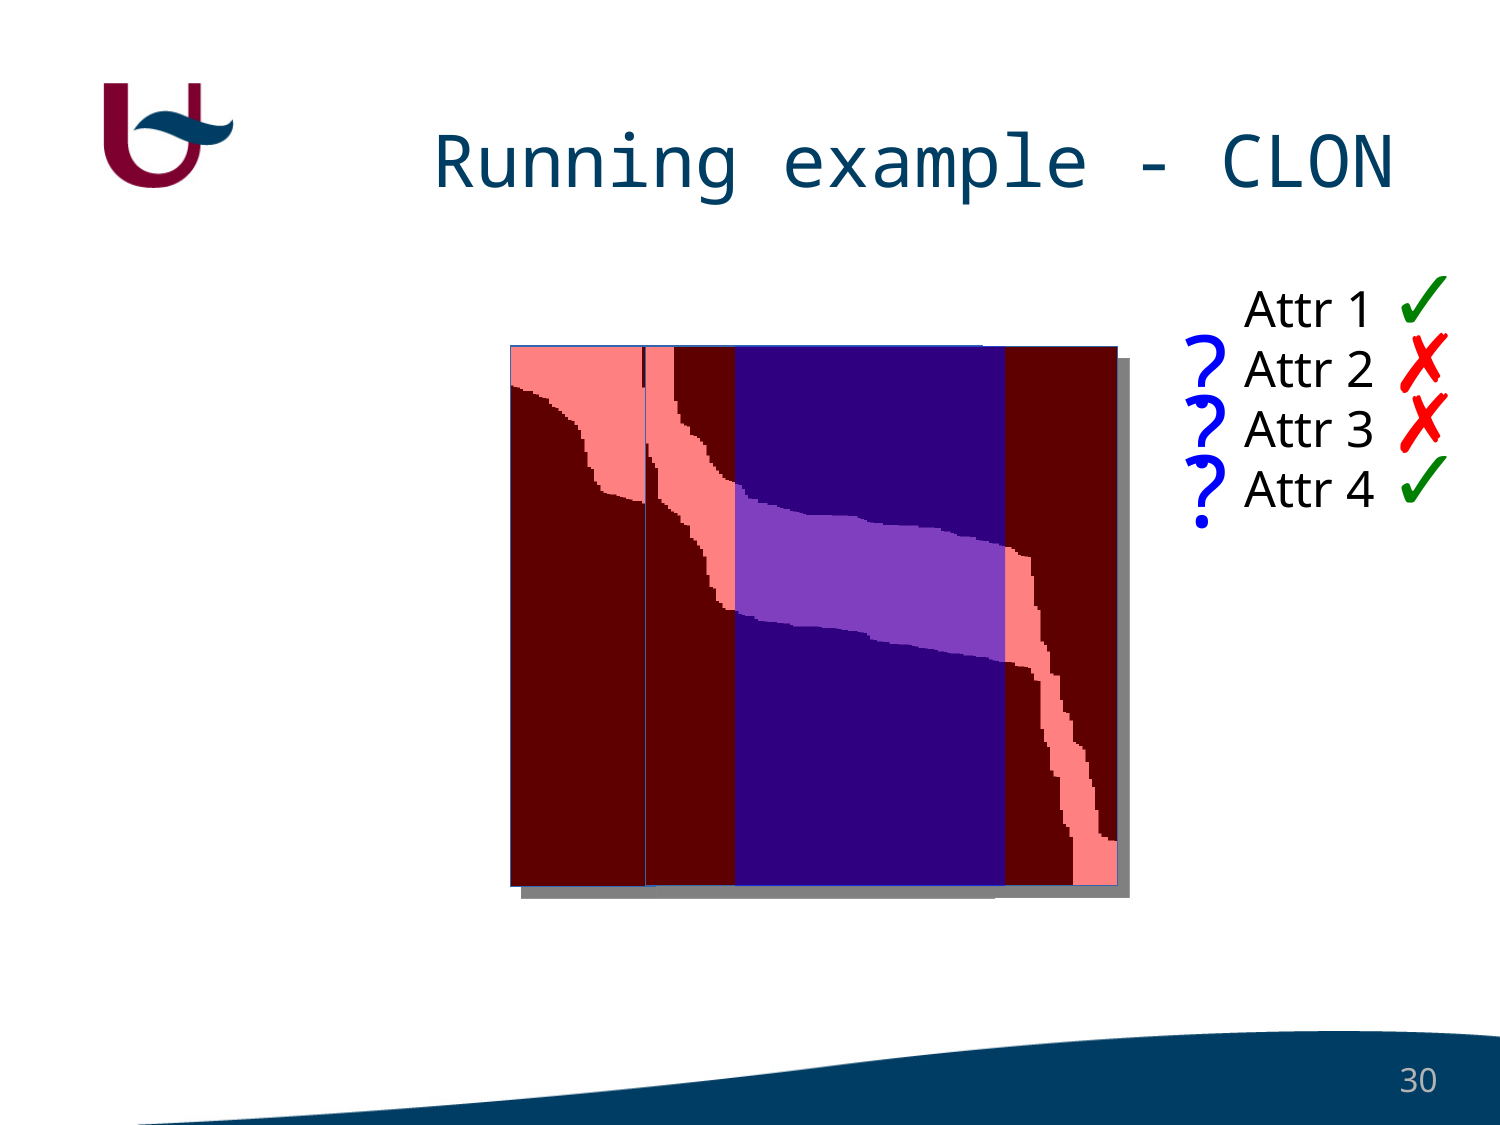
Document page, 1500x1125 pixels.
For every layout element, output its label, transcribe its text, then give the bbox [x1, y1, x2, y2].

text_box [735, 346, 1006, 887]
picture [1006, 346, 1118, 886]
text_box ✗ [1380, 345, 1483, 405]
text_box ✓ [1380, 405, 1486, 540]
text_box ✓ [1380, 225, 1486, 361]
picture [510, 345, 983, 887]
picture [103, 83, 234, 105]
text_box Attr 1 Attr 2 Attr 3 Attr 4 [1230, 270, 1380, 526]
text_box ? [1170, 300, 1276, 360]
picture [137, 1031, 1500, 1125]
text_box ✗ [1380, 285, 1483, 345]
text_box ? [1170, 360, 1276, 420]
title Running example - CLON [103, 105, 1396, 211]
text_box ? [1170, 420, 1276, 555]
